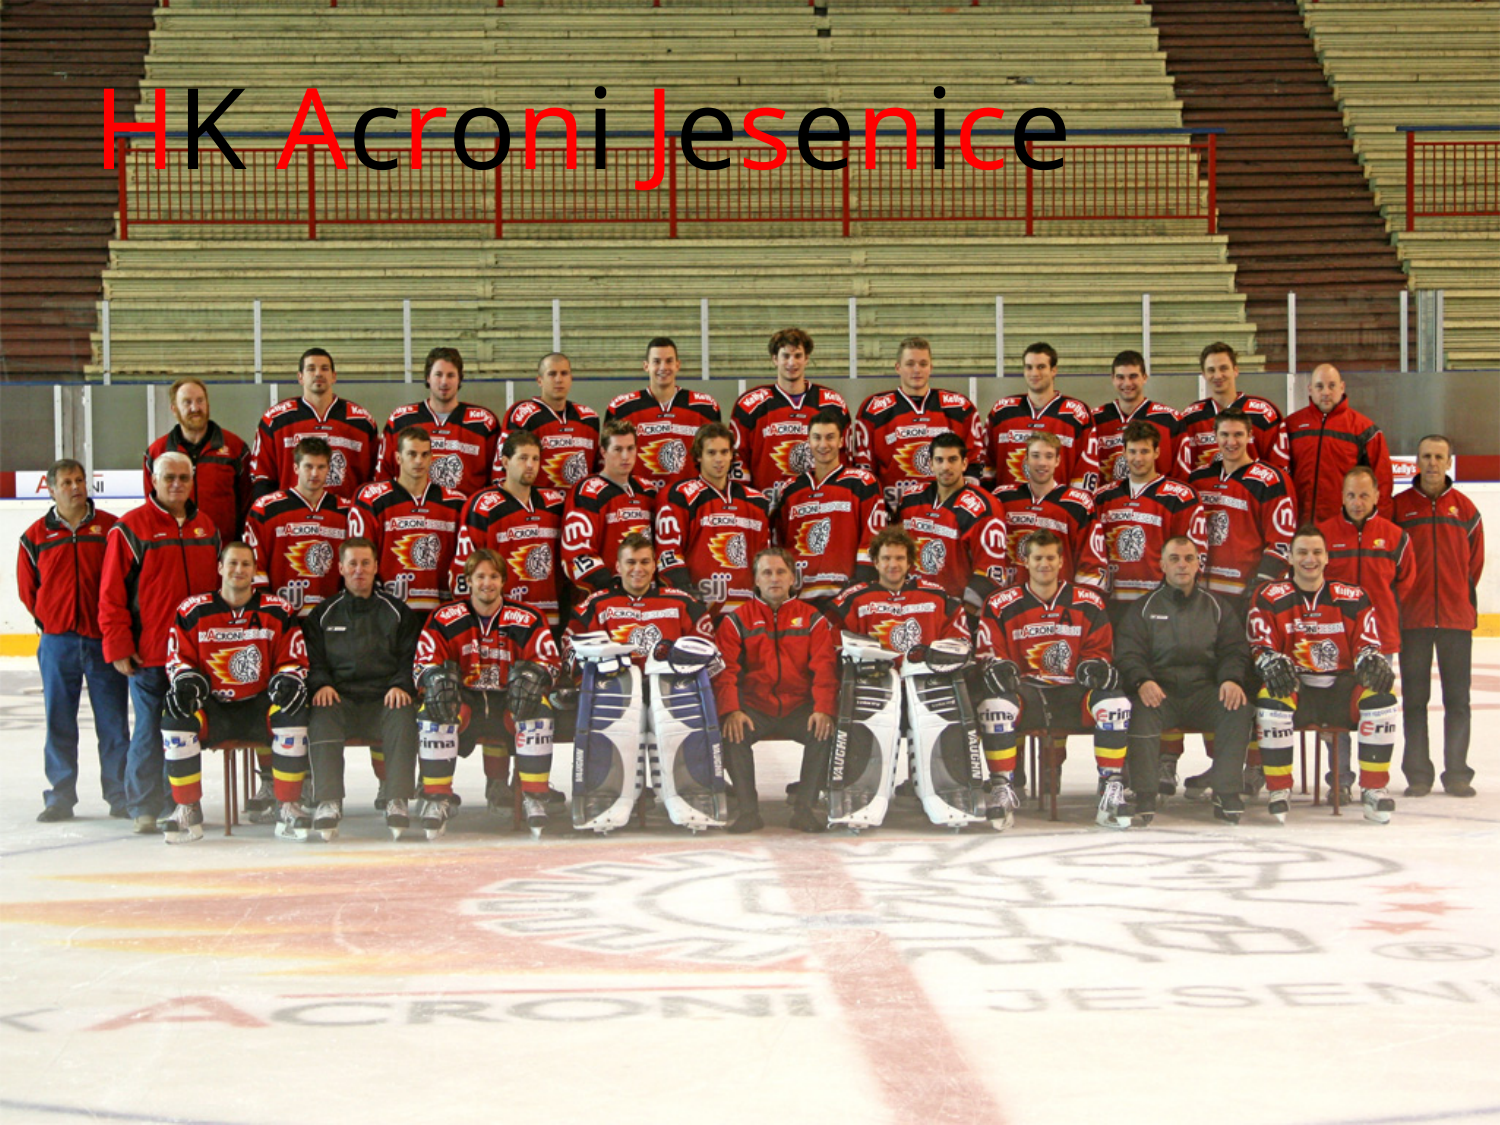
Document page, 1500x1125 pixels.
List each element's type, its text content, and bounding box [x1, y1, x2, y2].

text_box HK Acroni Jesenice [49, 49, 1475, 200]
picture [0, 0, 1500, 1125]
